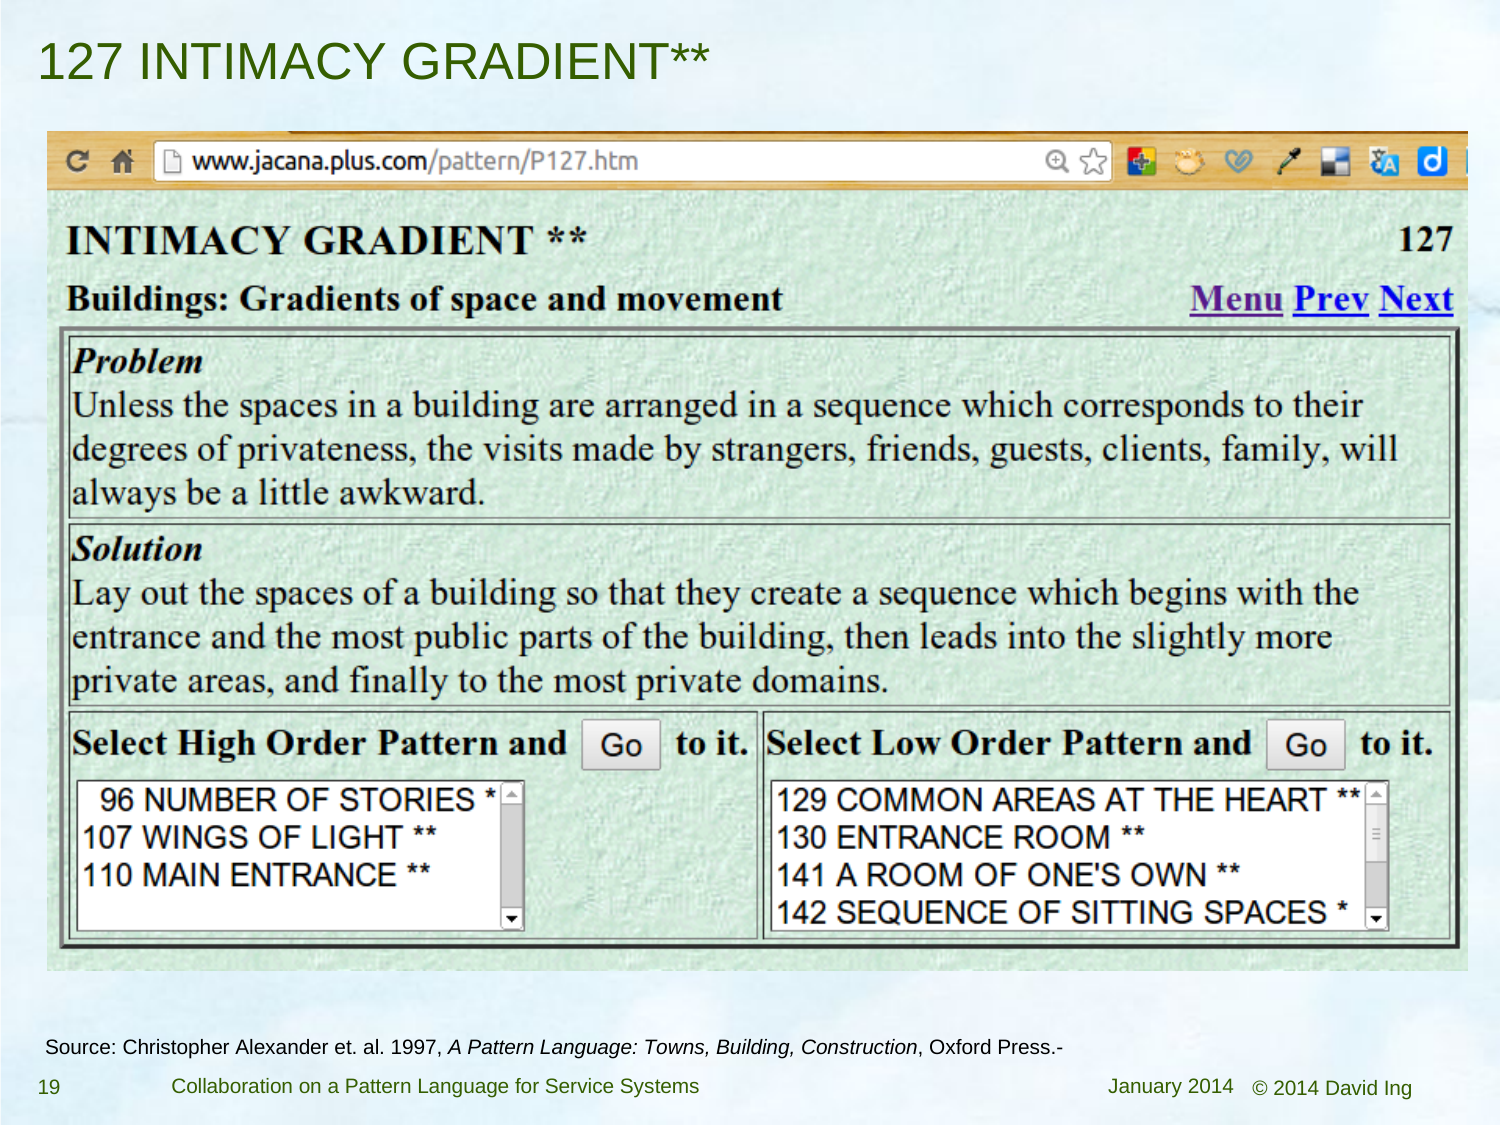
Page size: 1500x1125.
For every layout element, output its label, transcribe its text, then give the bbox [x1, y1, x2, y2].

title 127 INTIMACY GRADIENT** [37, 37, 1463, 152]
picture [0, 0, 1500, 1125]
text_box Source: Christopher Alexander et. al. 1997, A Pattern Language: Towns, Building, Construction, Oxford Press.- [30, 1026, 1426, 1088]
